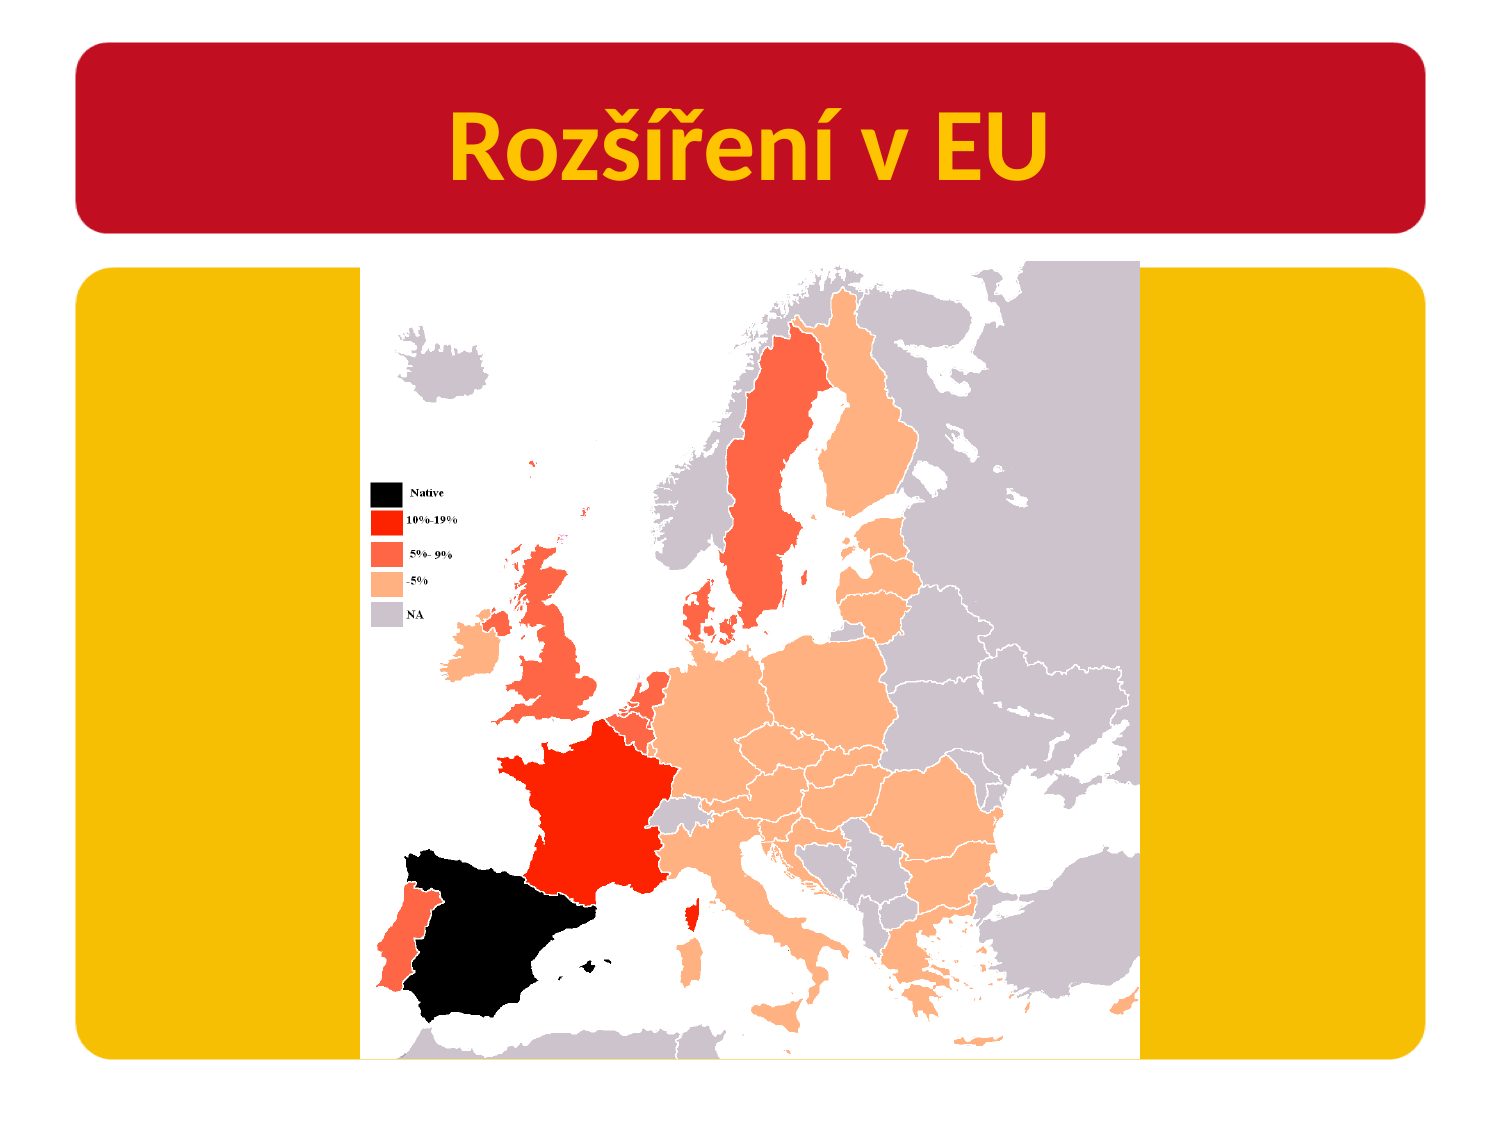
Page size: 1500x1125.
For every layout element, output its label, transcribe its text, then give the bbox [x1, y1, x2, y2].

title Rozšíření v EU [75, 45, 1426, 233]
list [1140, 262, 1426, 1059]
picture [73, 261, 1427, 1061]
list [75, 262, 360, 1059]
picture [73, 40, 1427, 235]
